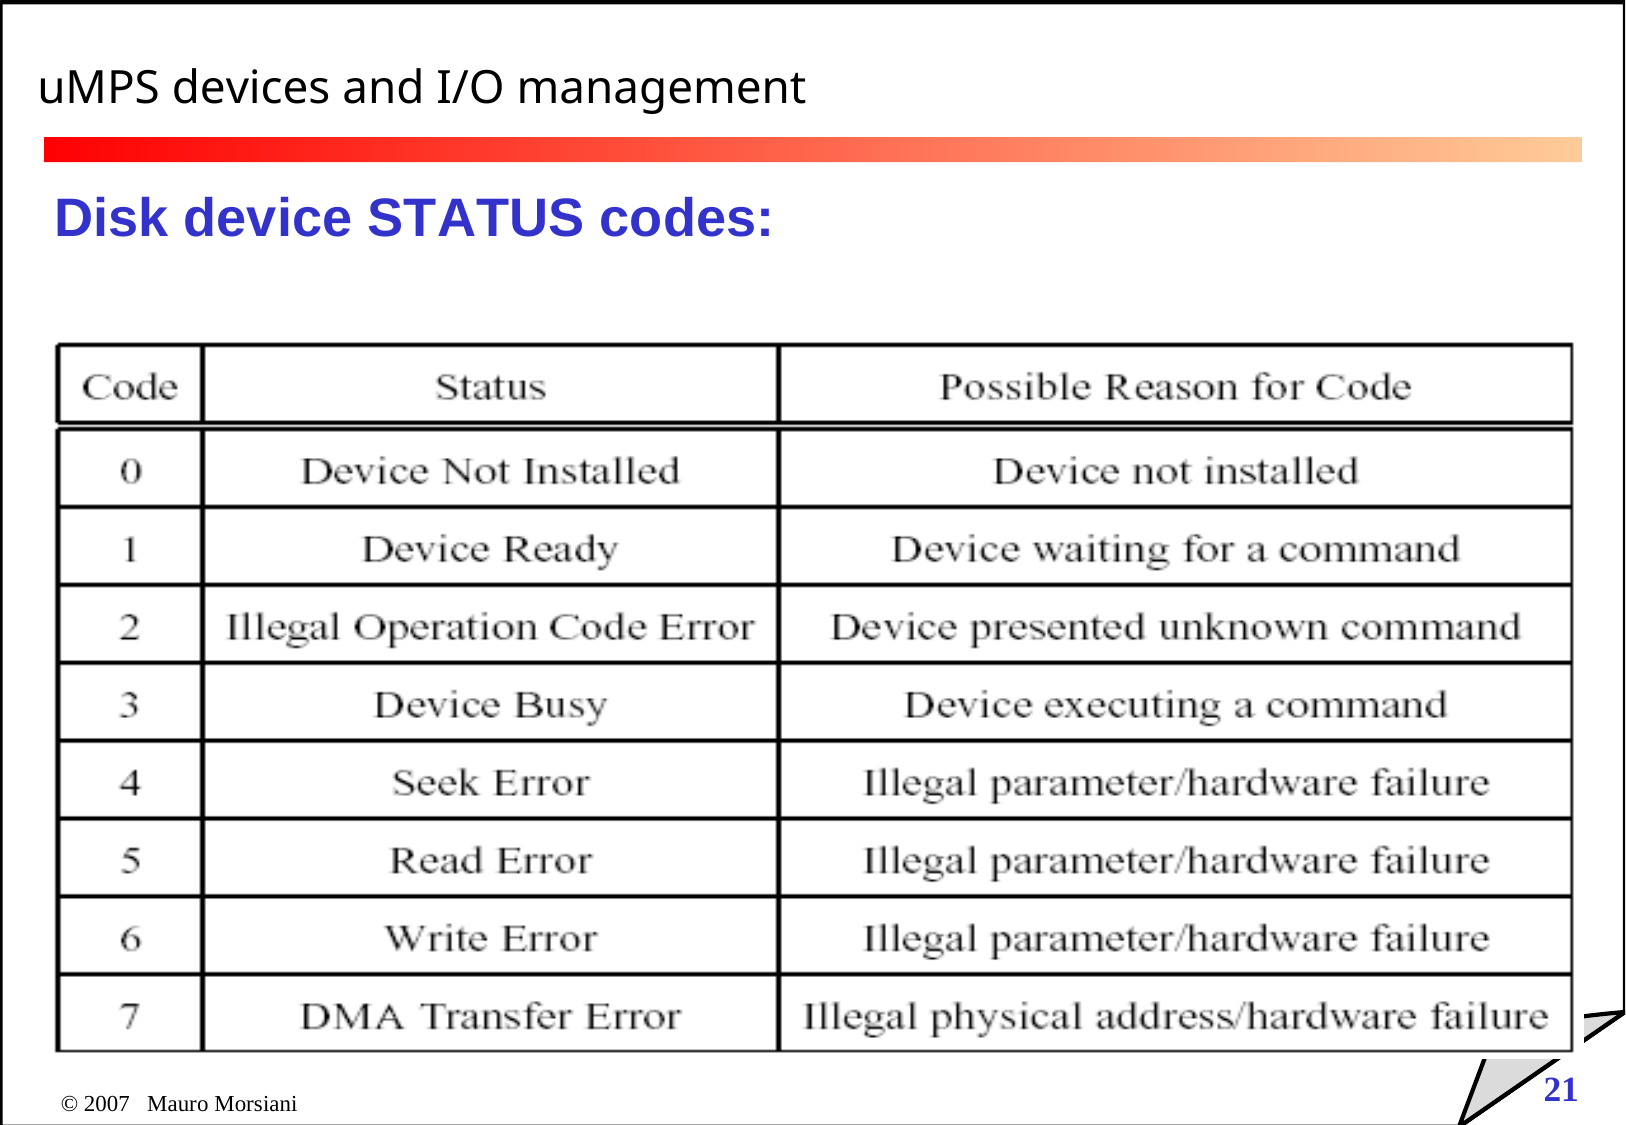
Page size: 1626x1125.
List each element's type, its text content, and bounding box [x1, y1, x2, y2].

picture [46, 337, 1584, 1059]
list Disk device STATUS codes: [54, 187, 1557, 595]
title uMPS devices and I/O management [37, 44, 1587, 130]
